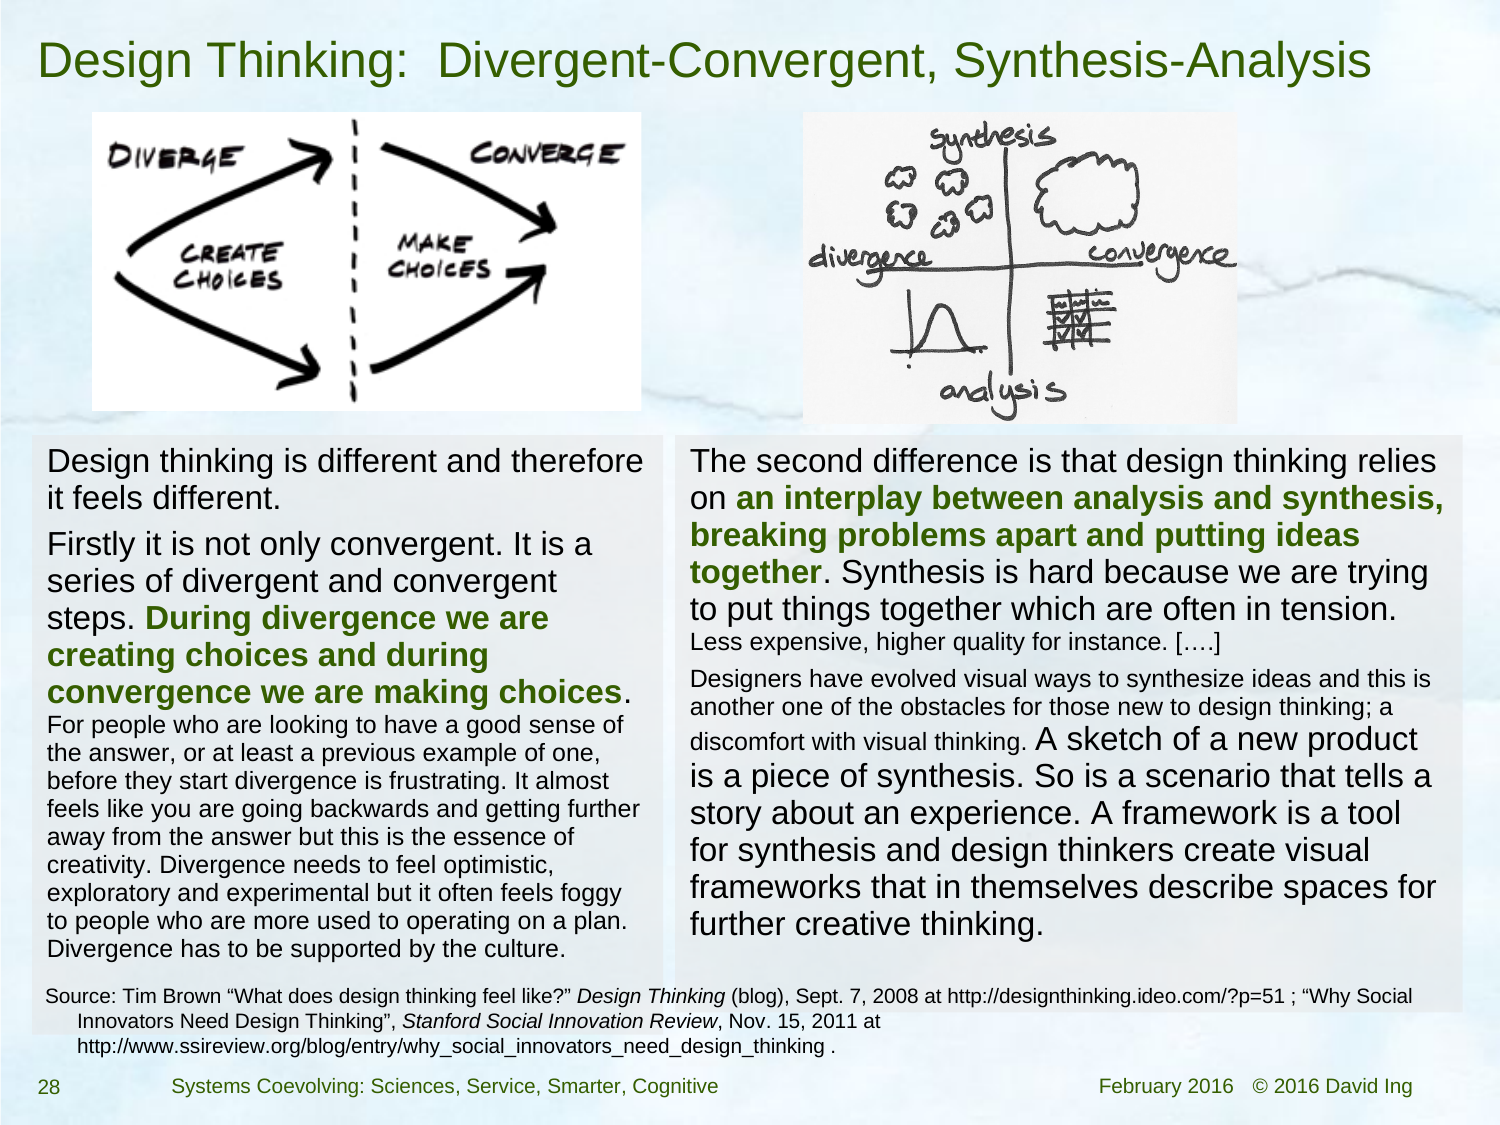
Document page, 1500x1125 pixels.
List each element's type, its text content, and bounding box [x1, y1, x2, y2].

text_box Design thinking is different and therefore it feels different. Firstly it is not only convergent. It is a series of divergent and convergent steps. During divergence we are creating choices and during convergence we are making choices. For people who are looking to have a good sense of the answer, or at least a previous example of one, before they start divergence is frustrating. It almost feels like you are going backwards and getting further away from the answer but this is the essence of creativity. Divergence needs to feel optimistic, exploratory and experimental but it often feels foggy to people who are more used to operating on a plan. Divergence has to be supported by the culture. [32, 435, 664, 974]
title Design Thinking: Divergent-Convergent, Synthesis-Analysis [37, 37, 1463, 152]
picture [0, 0, 1500, 1125]
text_box Source: Tim Brown “What does design thinking feel like?” Design Thinking (blog), Sept. 7, 2008 at http://designthinking.ideo.com/?p=51 ; “Why Social Innovators Need Design Thinking”, Stanford Social Innovation Review, Nov. 15, 2011 at http://www.ssireview.org/blog/entry/why_social_innovators_need_design_thinking . - [30, 974, 1463, 1082]
text_box The second difference is that design thinking relies on an interplay between analysis and synthesis, breaking problems apart and putting ideas together. Synthesis is hard because we are trying to put things together which are often in tension. Less expensive, higher quality for instance. [….] Designers have evolved visual ways to synthesize ideas and this is another one of the obstacles for those new to design thinking; a discomfort with visual thinking. A sketch of a new product is a piece of synthesis. So is a scenario that tells a story about an experience. A framework is a tool for synthesis and design thinkers create visual frameworks that in themselves describe spaces for further creative thinking. [675, 435, 1463, 974]
